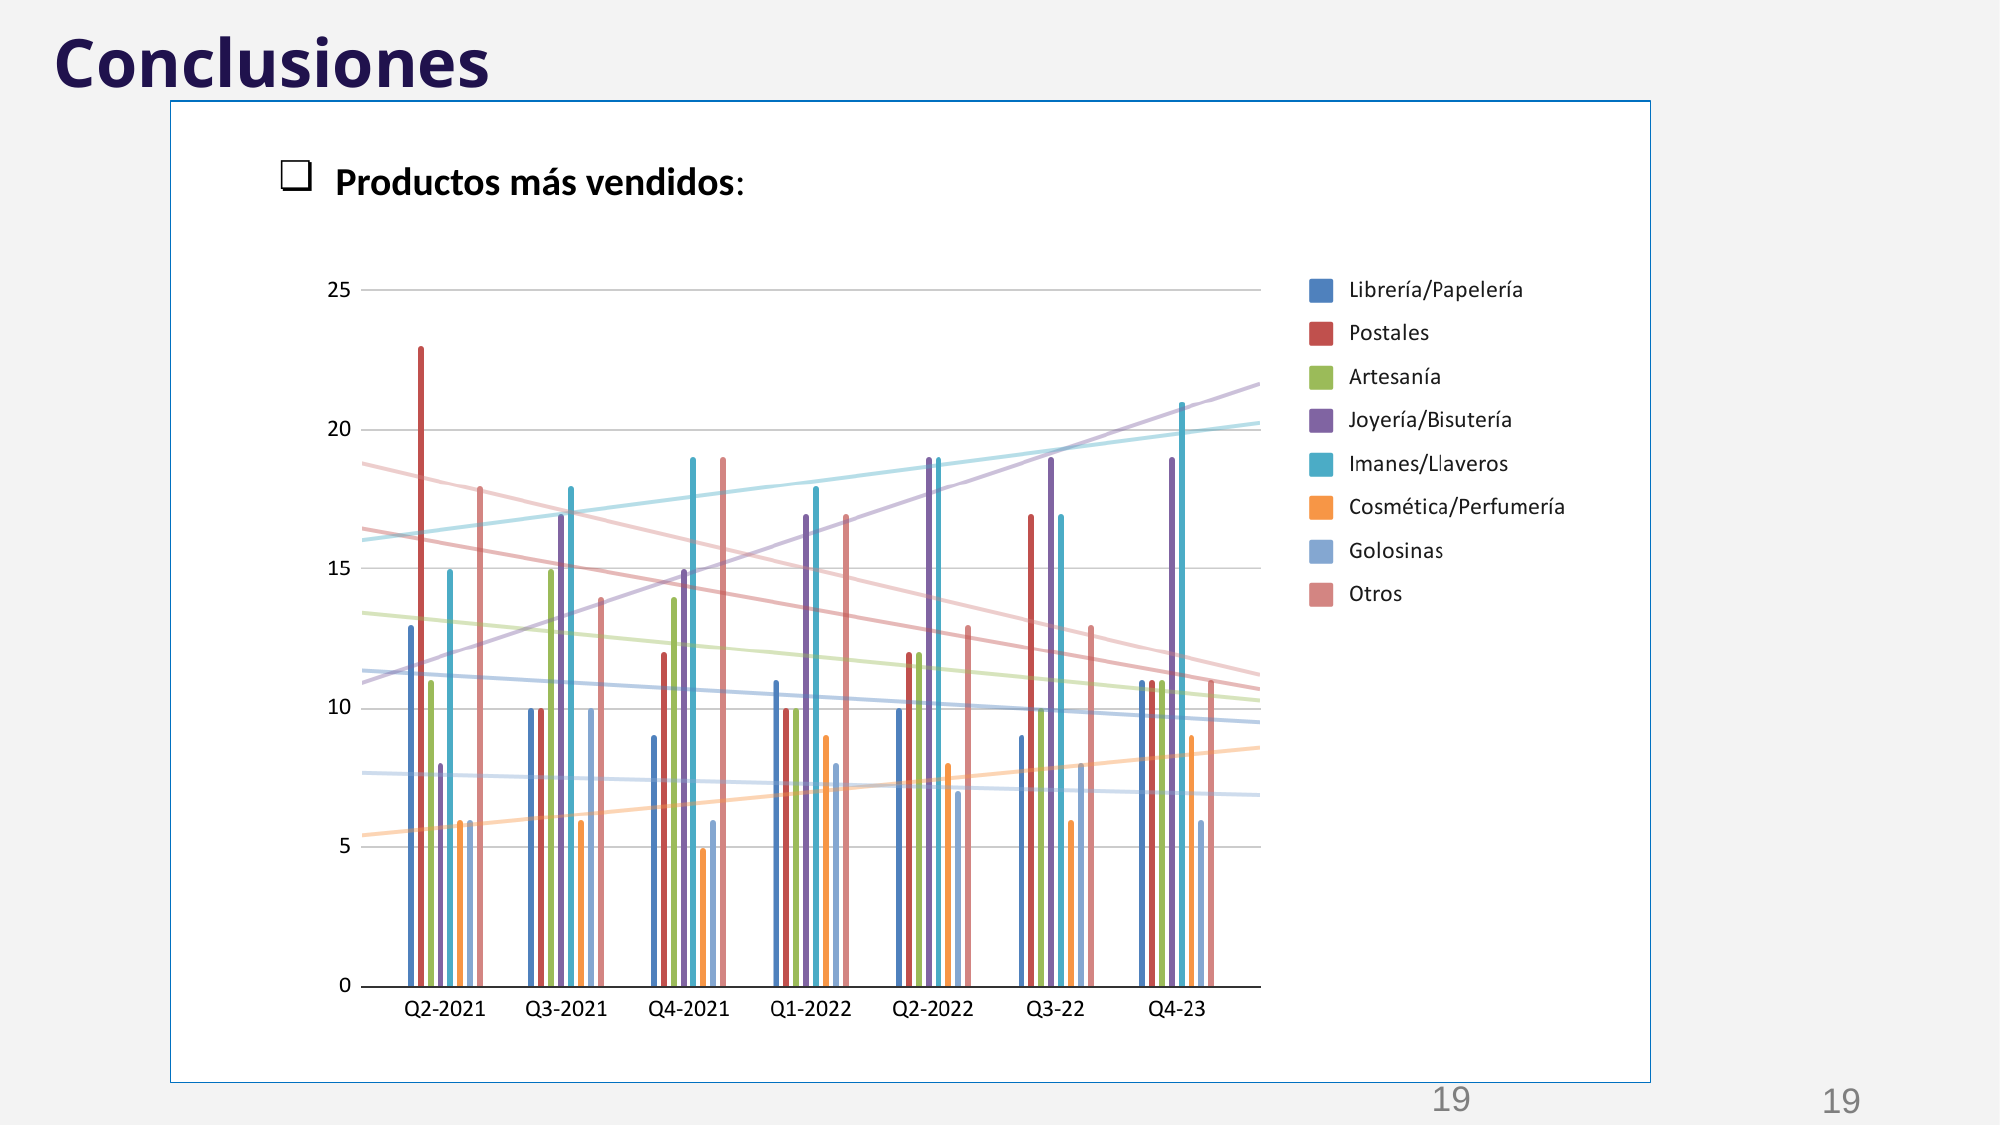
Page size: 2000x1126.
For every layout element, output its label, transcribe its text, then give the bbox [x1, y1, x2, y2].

text_box <number> [1413, 1067, 1881, 1126]
text_box Conclusiones [53, 0, 1946, 124]
picture [273, 237, 1607, 1063]
text_box Productos más vendidos: [170, 100, 1651, 1083]
